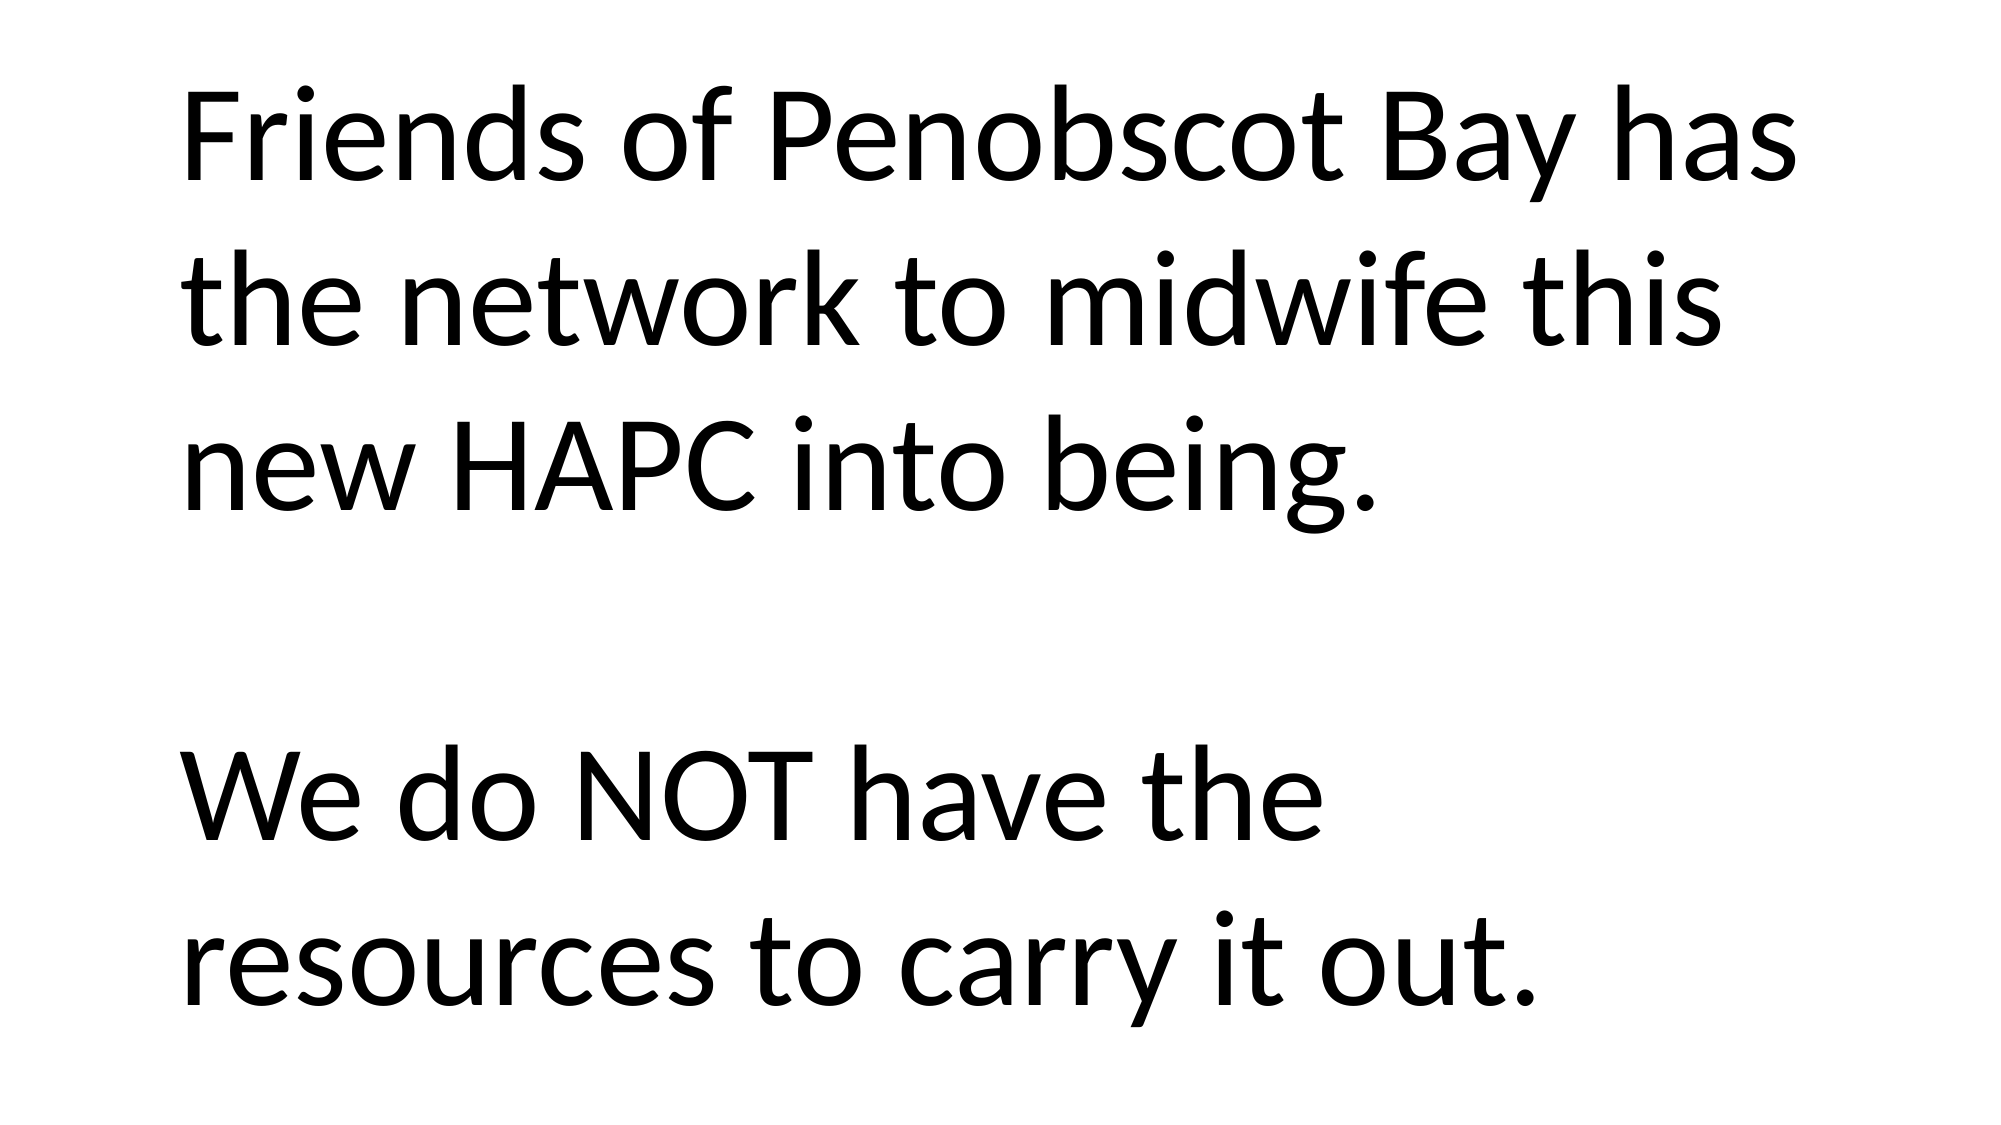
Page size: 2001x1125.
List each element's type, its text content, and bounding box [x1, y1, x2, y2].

text_box Friends of Penobscot Bay has the network to midwife this new HAPC into being. We do NOT have the resources to carry it out. [164, 35, 1849, 1041]
